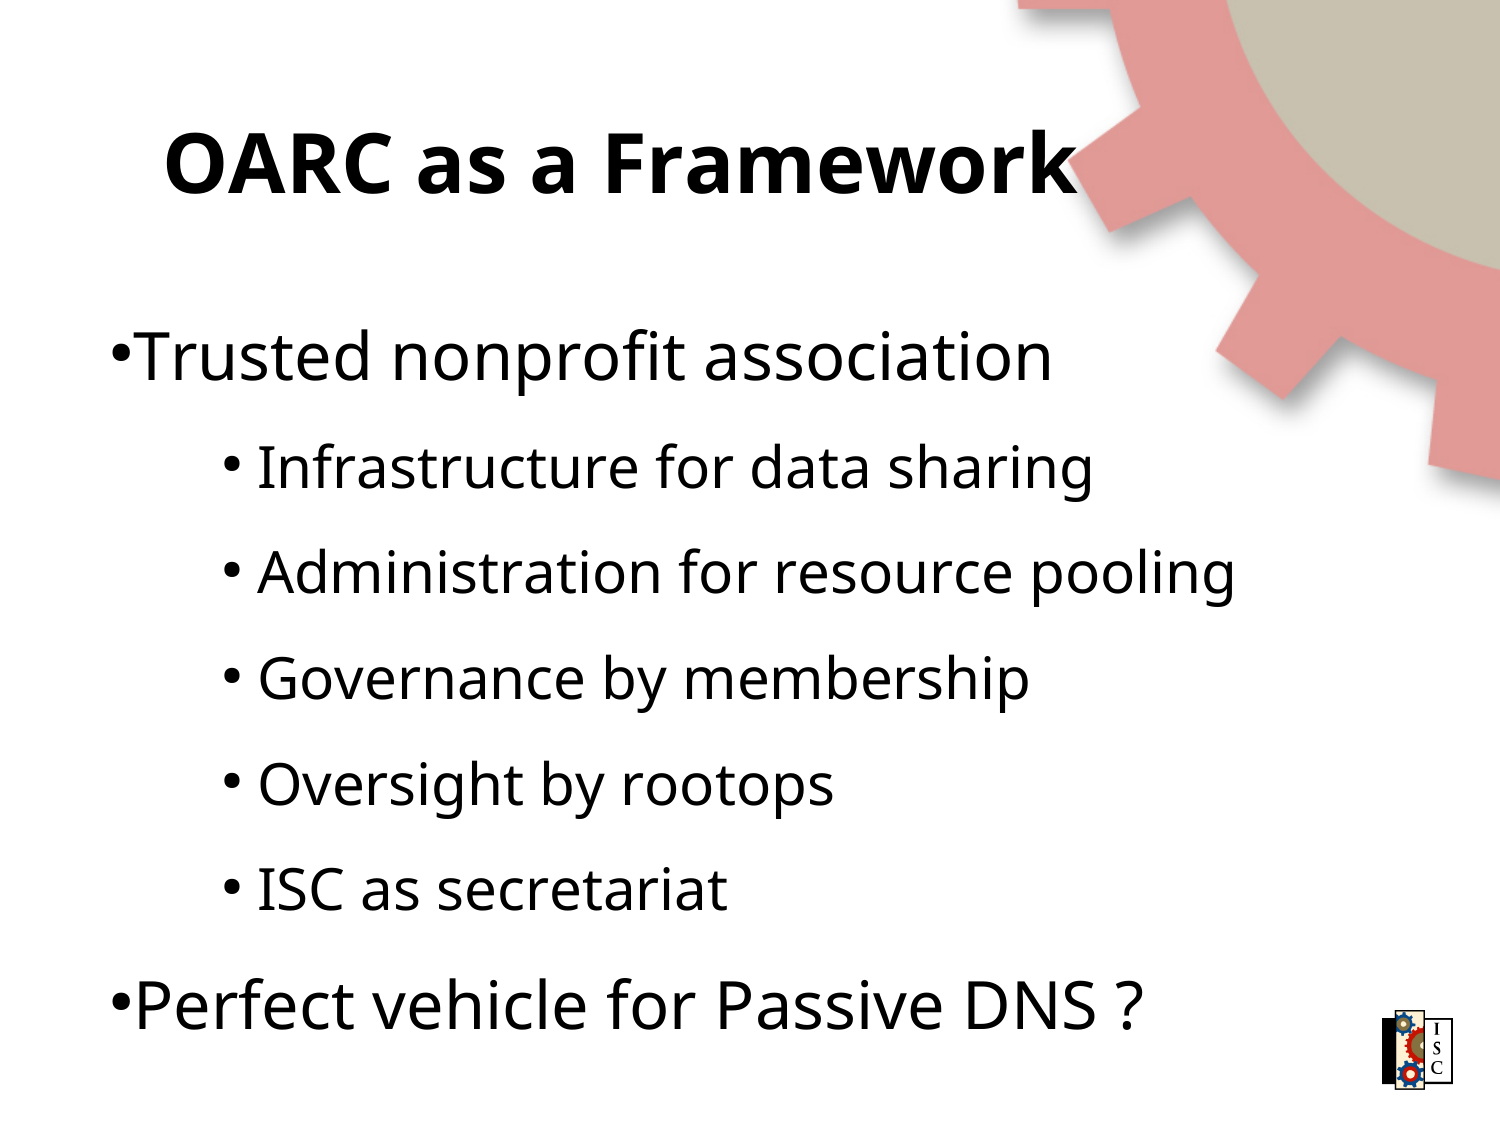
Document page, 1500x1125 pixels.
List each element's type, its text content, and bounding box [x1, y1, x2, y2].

list Trusted nonprofit association Infrastructure for data sharing Administration for resource pooling Governance by membership Oversight by rootops ISC as secretariat Perfect vehicle for Passive DNS ? [91, 295, 1406, 1016]
title OARC as a Framework [162, 30, 1473, 276]
picture [0, 0, 1500, 1125]
